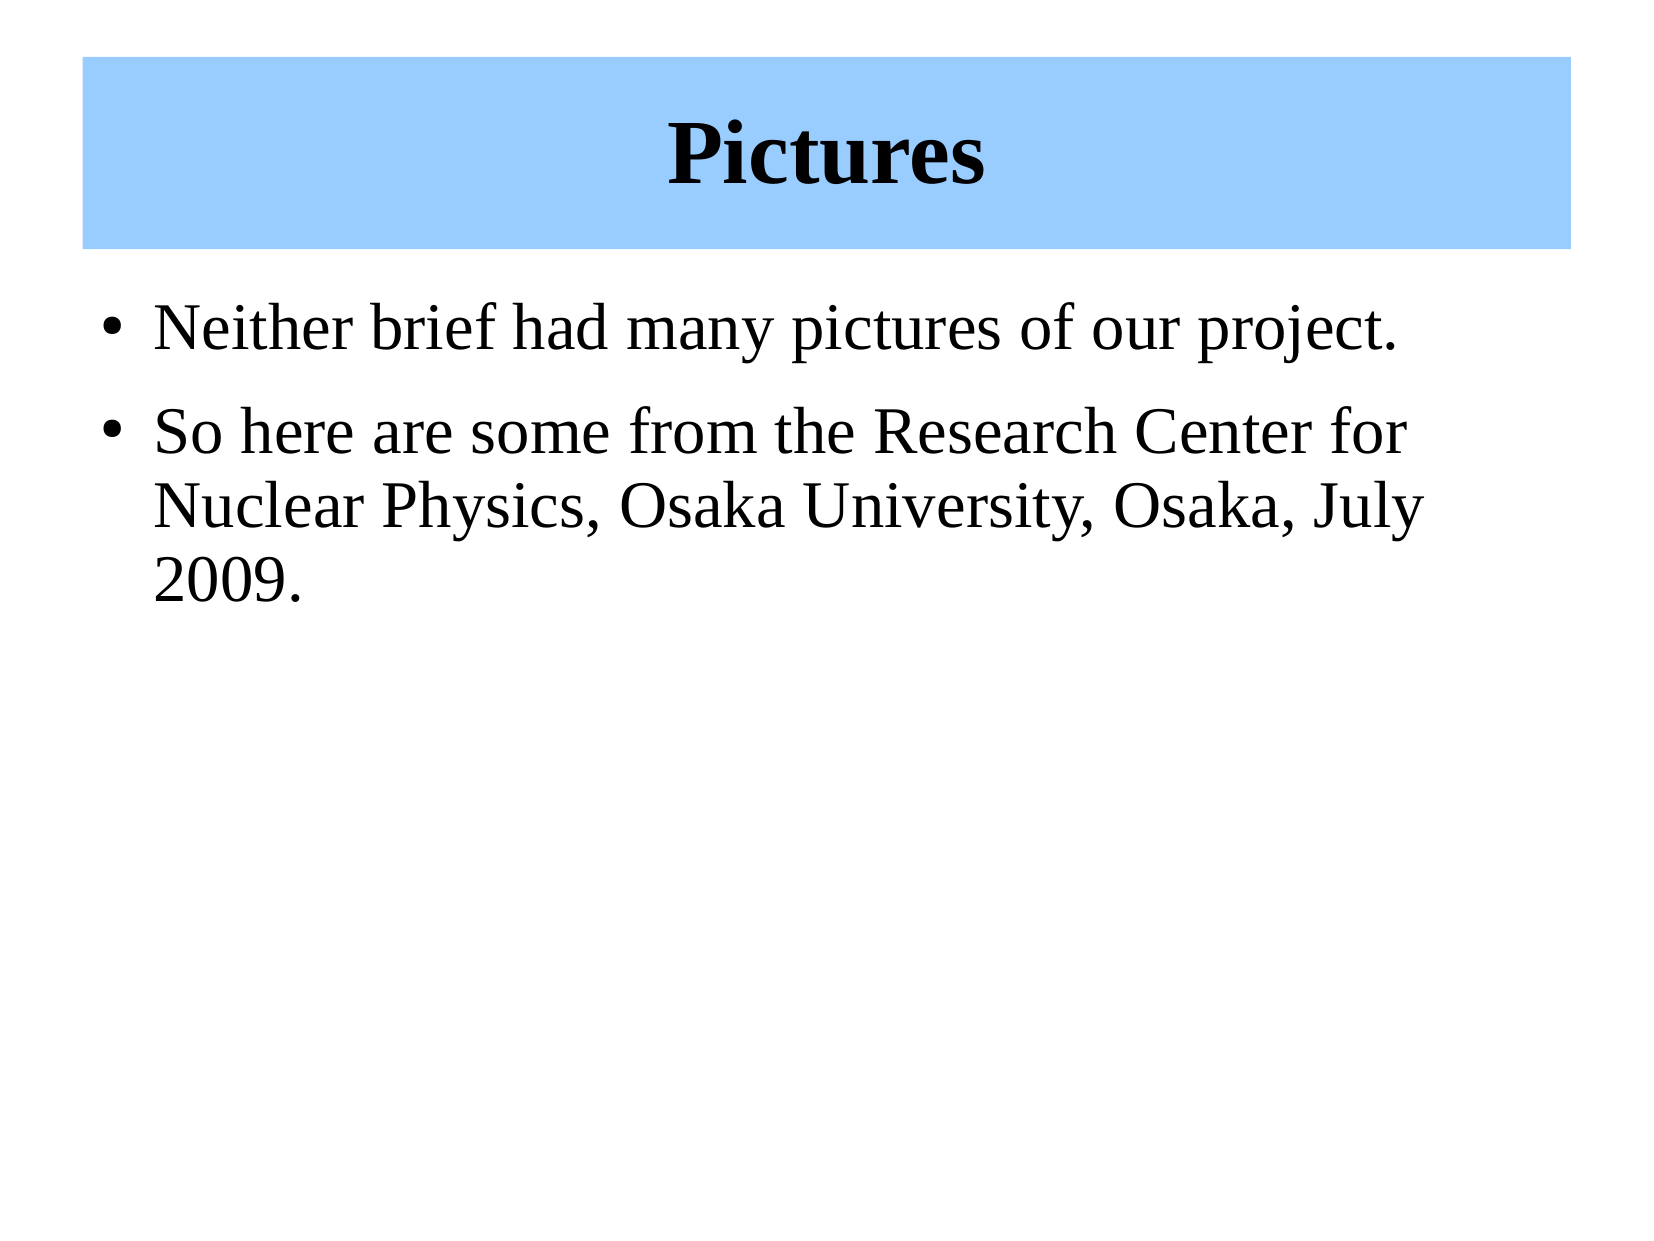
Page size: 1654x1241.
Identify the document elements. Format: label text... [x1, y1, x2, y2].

title Pictures [82, 56, 1571, 250]
list Neither brief had many pictures of our project. So here are some from the Research Center for Nuclear Physics, Osaka University, Osaka, July 2009. [82, 290, 1571, 1094]
